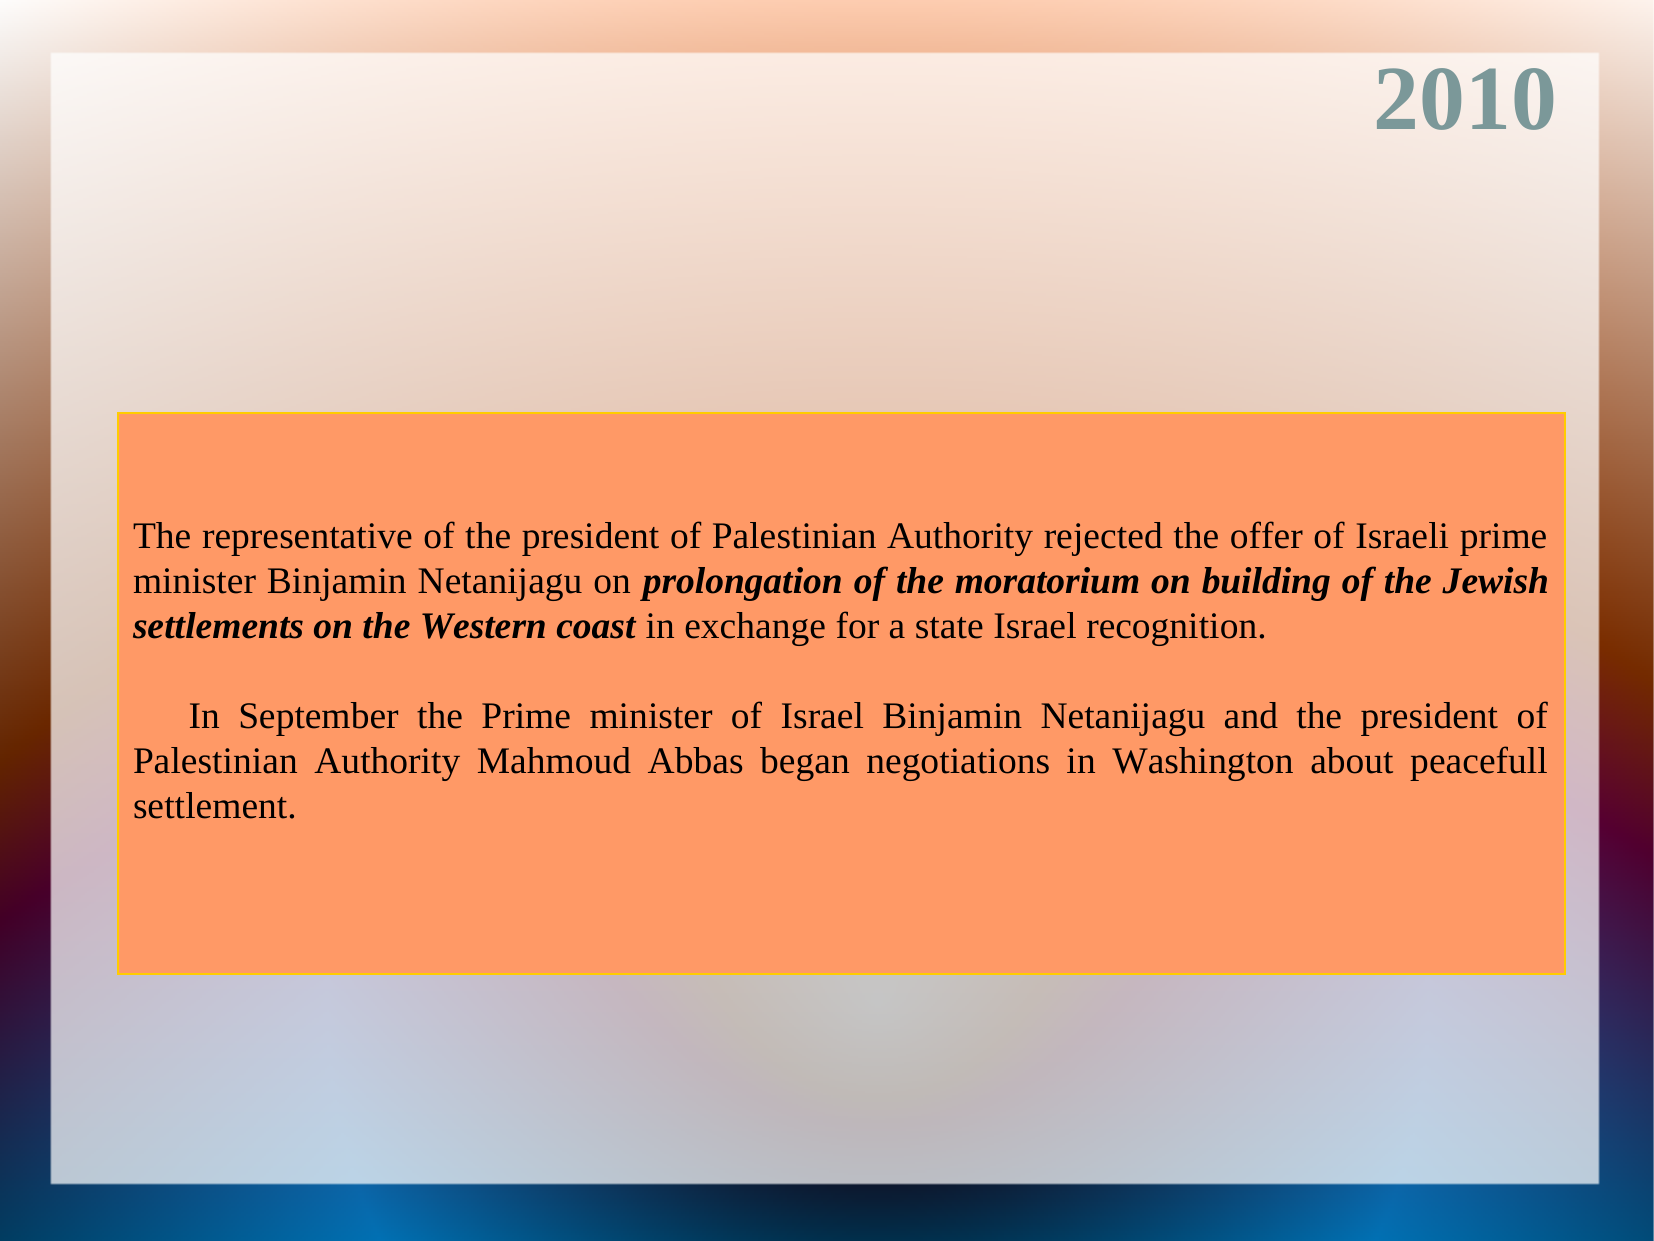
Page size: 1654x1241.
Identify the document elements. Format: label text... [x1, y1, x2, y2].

title 2010 [370, 7, 1573, 178]
list The representative of the president of Palestinian Authority rejected the offer of Israeli prime minister Binjamin Netanijagu on prolongation of the moratorium on building of the Jewish settlements on the Western coast in exchange for a state Israel recognition. In September the Prime minister of Israel Binjamin Netanijagu and the president of Palestinian Authority Mahmoud Abbas began negotiations in Washington about peacefull settlement. [118, 413, 1565, 975]
picture [0, 0, 1654, 1241]
